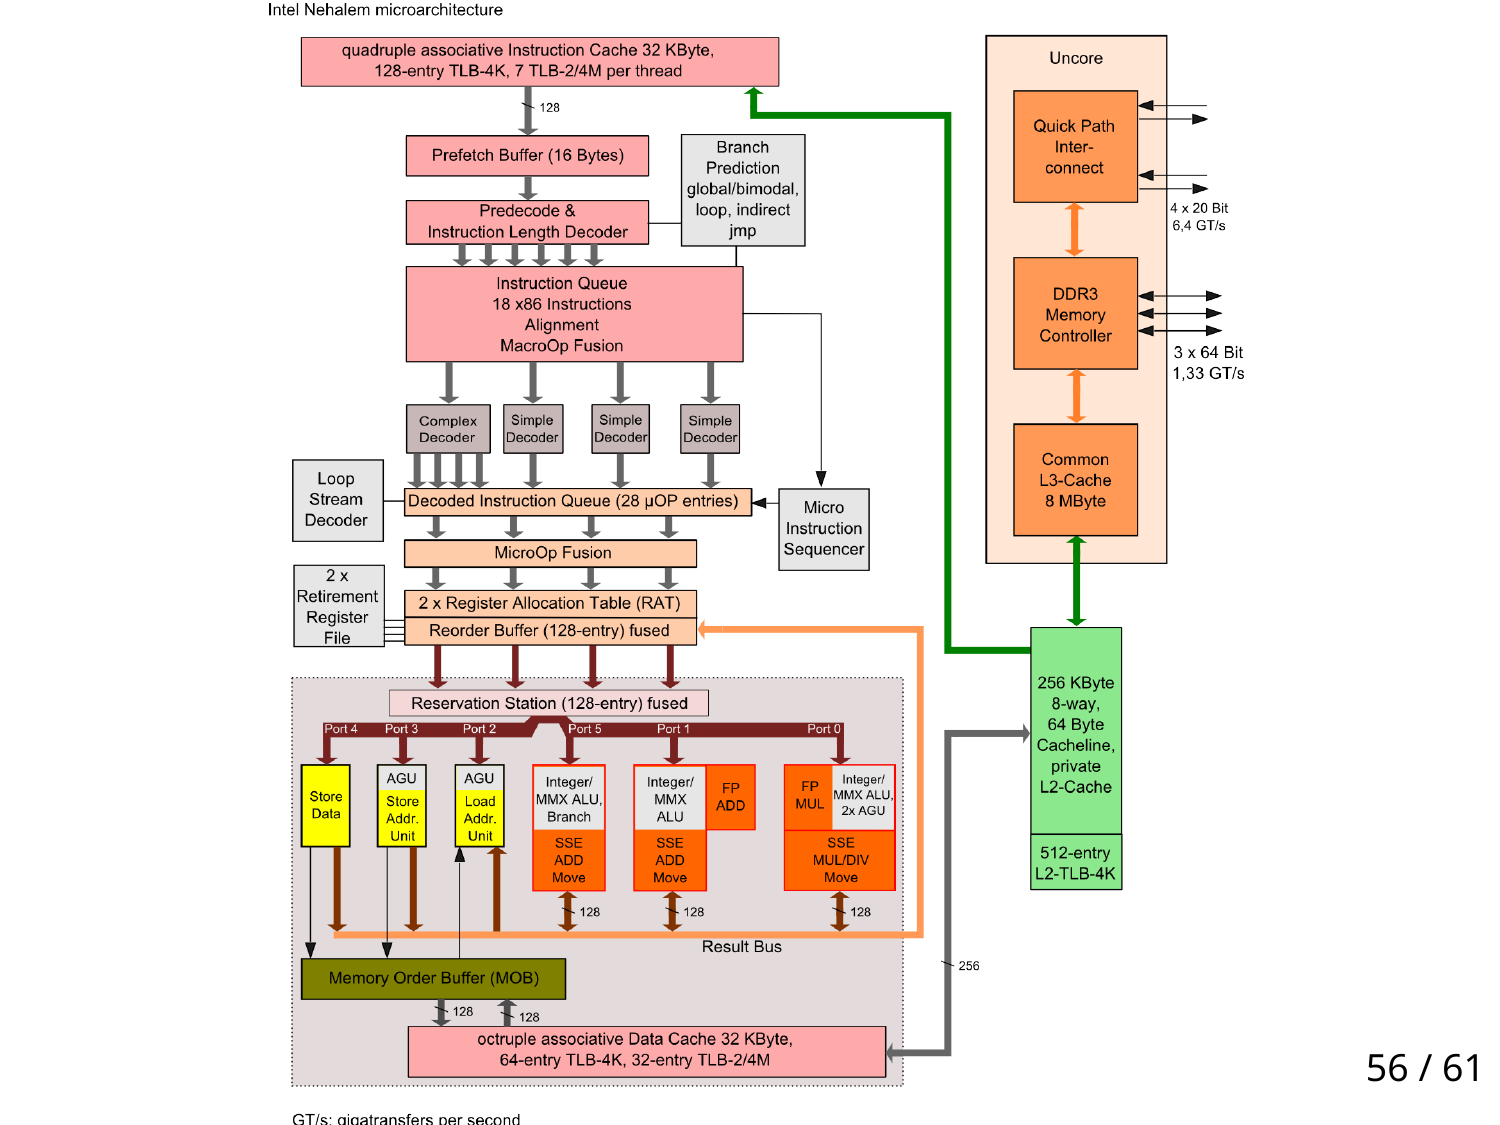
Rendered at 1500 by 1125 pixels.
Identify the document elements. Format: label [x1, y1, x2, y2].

text_box [0, 0, 1500, 1125]
picture [269, 3, 1244, 1125]
